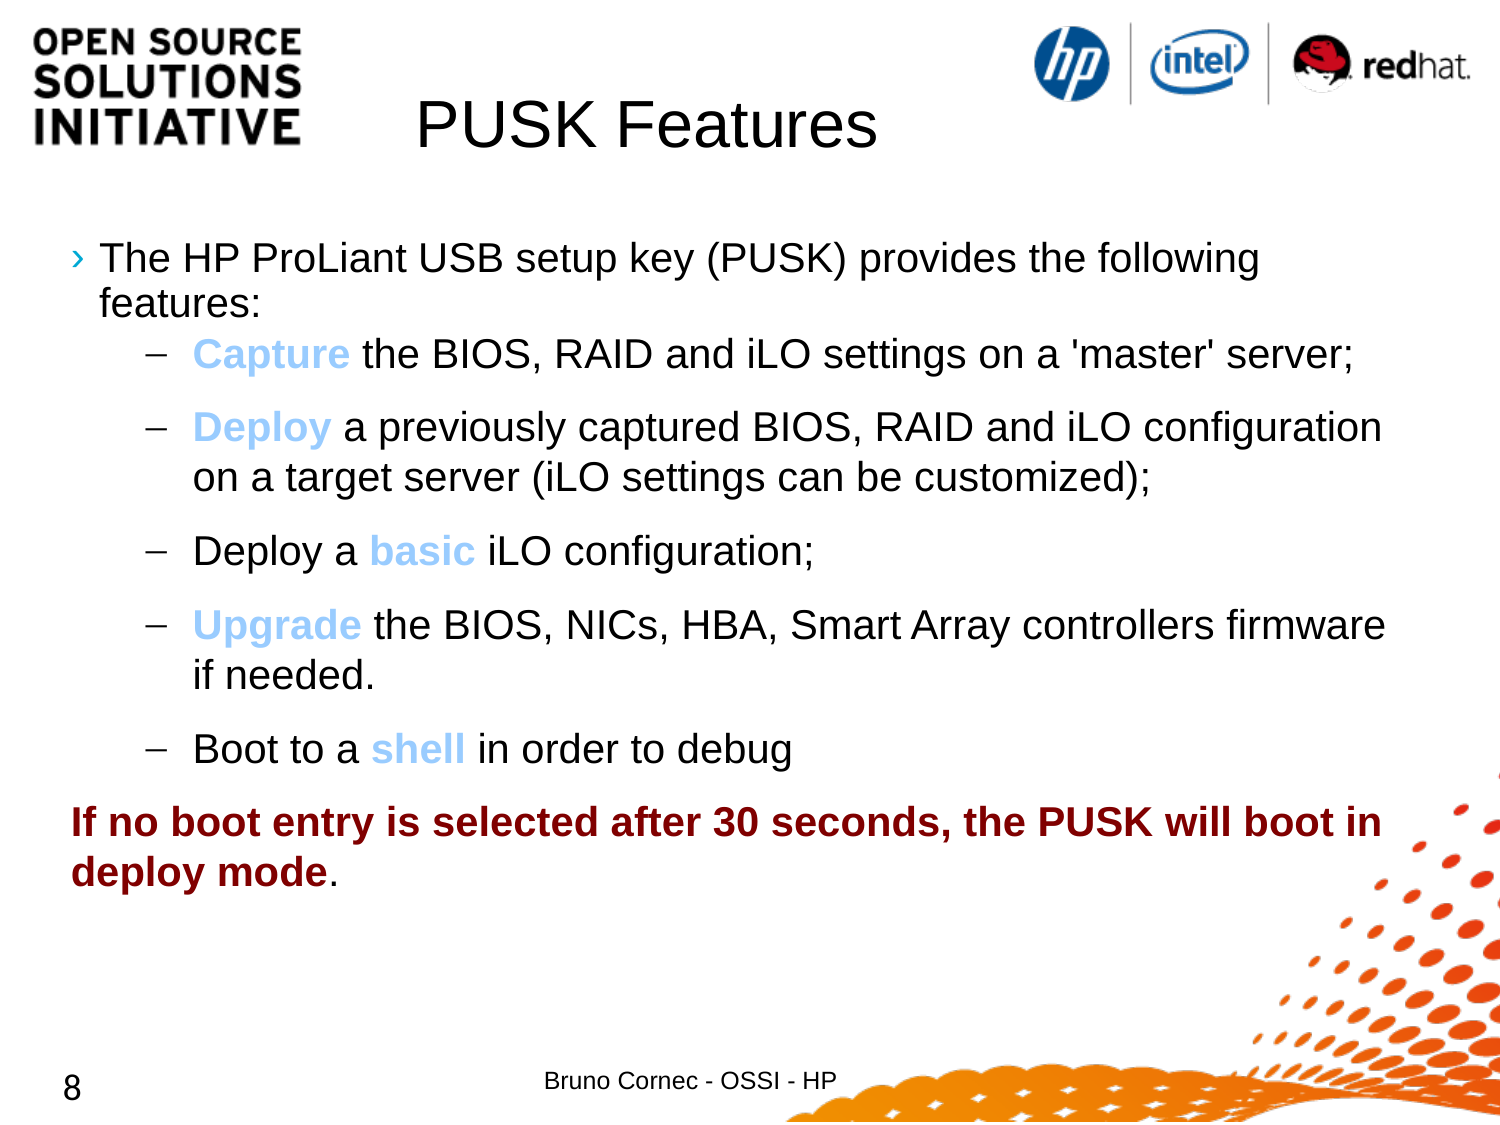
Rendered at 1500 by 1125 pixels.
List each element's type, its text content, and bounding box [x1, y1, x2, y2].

list The HP ProLiant USB setup key (PUSK) provides the following features: Capture the BIOS, RAID and iLO settings on a 'master' server; Deploy a previously captured BIOS, RAID and iLO configuration on a target server (iLO settings can be customized); Deploy a basic iLO configuration; Upgrade the BIOS, NICs, HBA, Smart Array controllers firmware if needed. Boot to a shell in order to debug If no boot entry is selected after 30 seconds, the PUSK will boot in deploy mode. [59, 236, 1430, 940]
title PUSK Features [5, 80, 1290, 161]
picture [0, 0, 1500, 1122]
